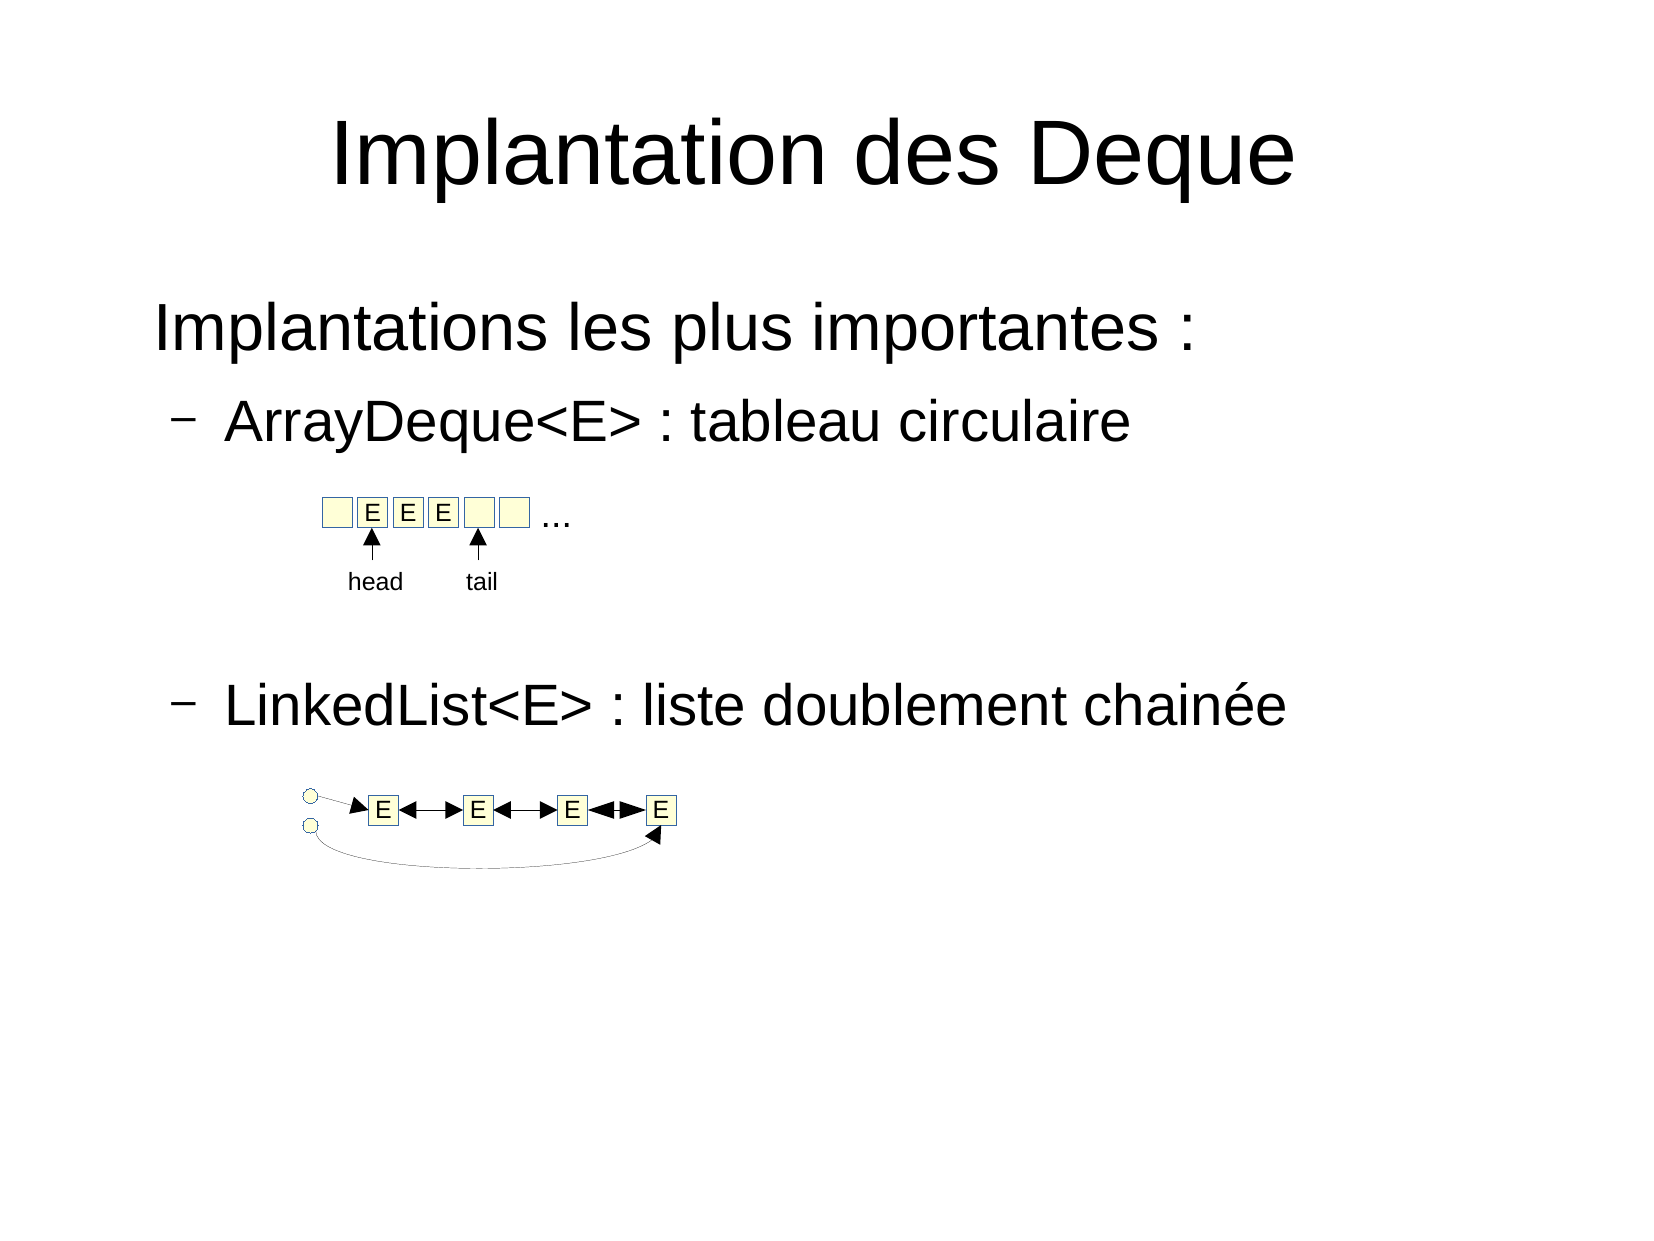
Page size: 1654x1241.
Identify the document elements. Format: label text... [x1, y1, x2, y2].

text_box E [646, 795, 677, 826]
text_box E [557, 795, 588, 826]
text_box E [393, 497, 424, 528]
text_box E [463, 795, 494, 826]
text_box [464, 497, 495, 528]
text_box E [428, 497, 459, 528]
text_box E [368, 795, 399, 826]
text_box [322, 497, 353, 528]
title Implantation des Deque [82, 49, 1571, 257]
text_box [302, 818, 319, 834]
text_box head [333, 560, 419, 604]
text_box E [357, 497, 388, 528]
text_box [302, 788, 318, 804]
list Implantations les plus importantes : ArrayDeque<E> : tableau circulaire LinkedList<E> : liste doublement chainée [82, 290, 1571, 1010]
text_box tail [451, 560, 527, 606]
text_box [499, 497, 525, 528]
text_box ... [525, 485, 587, 543]
